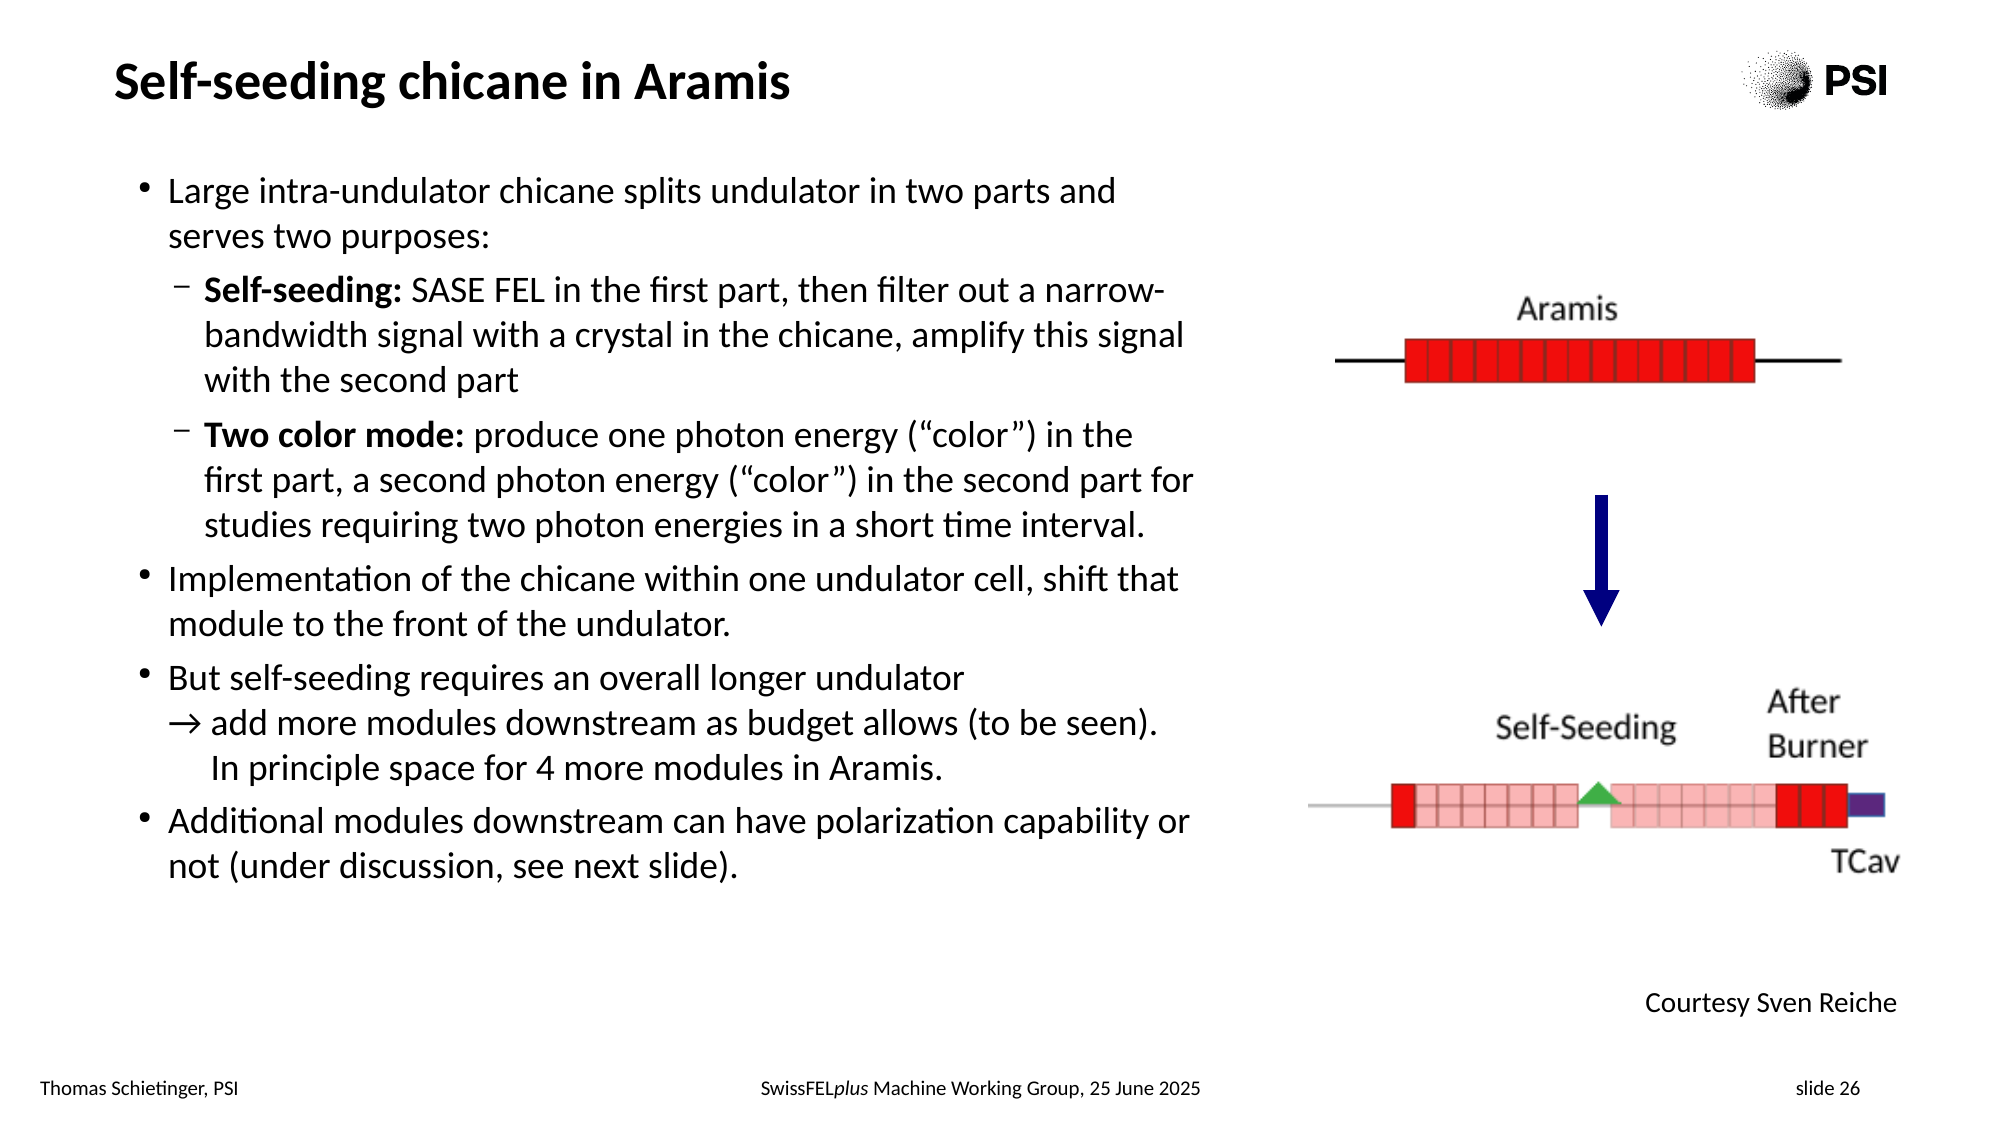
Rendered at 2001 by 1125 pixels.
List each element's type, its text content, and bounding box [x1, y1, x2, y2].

picture [1308, 602, 1906, 940]
text_box Large intra-undulator chicane splits undulator in two parts and serves two purposes: Self-seeding: SASE FEL in the first part, then filter out a narrow-bandwidth signal with a crystal in the chicane, amplify this signal with the second part Two color mode: produce one photon energy (“color”) in the first part, a second photon energy (“color”) in the second part for studies requiring two photon energies in a short time interval. Implementation of the chicane within one undulator cell, shift that module to the front of the undulator. But self-seeding requires an overall longer undulator → add more modules downstream as budget allows (to be seen). In principle space for 4 more modules in Aramis. Additional modules downstream can have polarization capability or not (under discussion, see next slide). [120, 166, 1200, 1046]
picture [1335, 180, 1896, 511]
title Self-seeding chicane in Aramis [114, 45, 1585, 118]
text_box Courtesy Sven Reiche [1630, 983, 1914, 1028]
